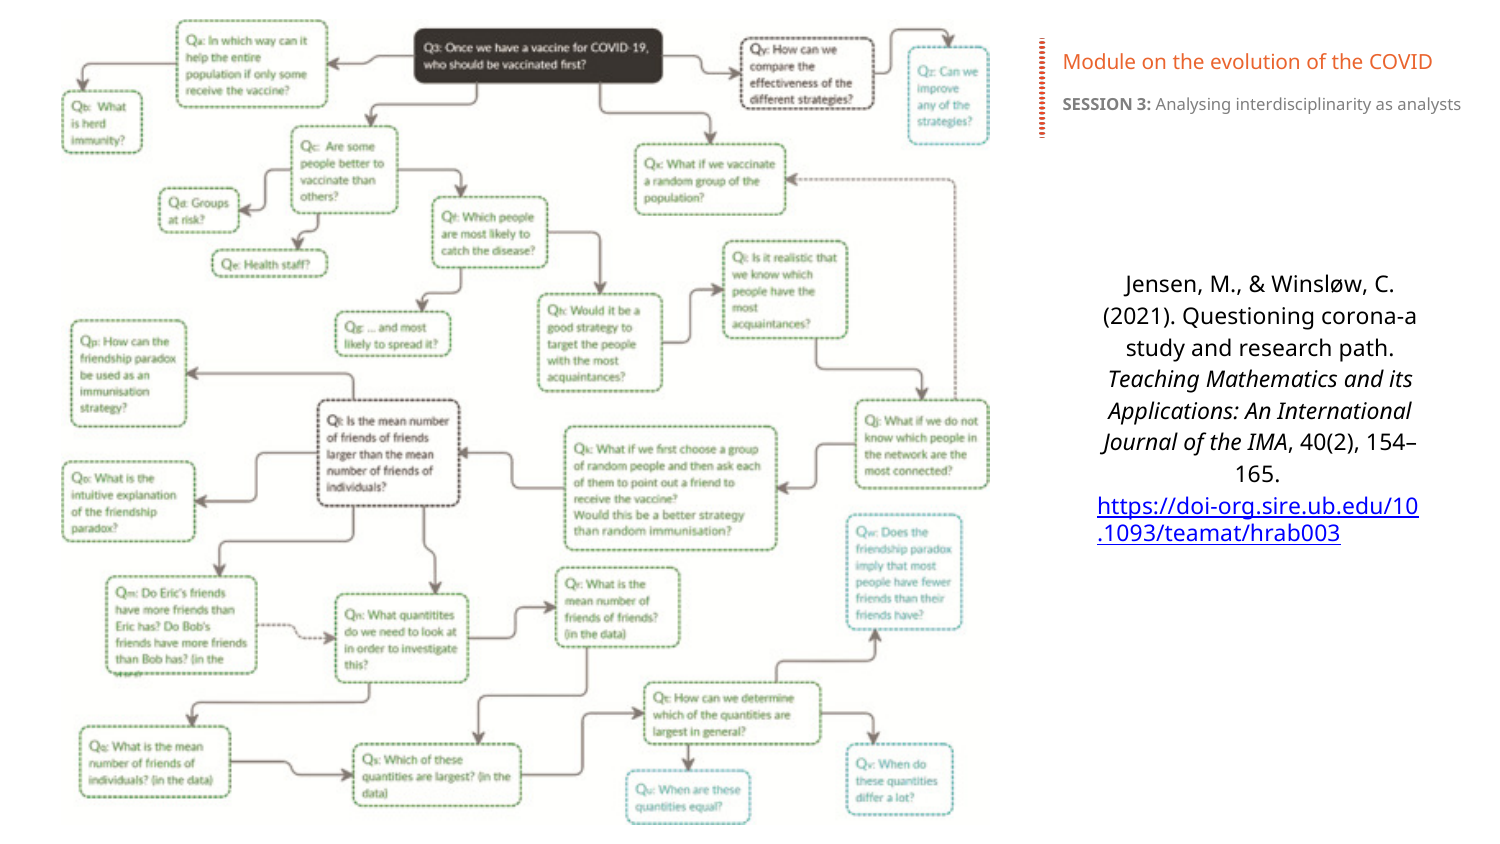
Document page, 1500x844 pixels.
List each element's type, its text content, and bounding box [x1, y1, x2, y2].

text_box Jensen, M., & Winsløw, C. (2021). Questioning corona-a study and research path. Teaching Mathematics and its Applications: An International Journal of the IMA, 40(2), 154–165. https://doi-org.sire.ub.edu/10.1093/teamat/hrab003 [1082, 250, 1439, 637]
picture [1039, 38, 1048, 138]
text_box Module on the evolution of the COVID SESSION 3: Analysing interdisciplinarity as analysts [1047, 41, 1500, 135]
picture [61, 18, 990, 825]
